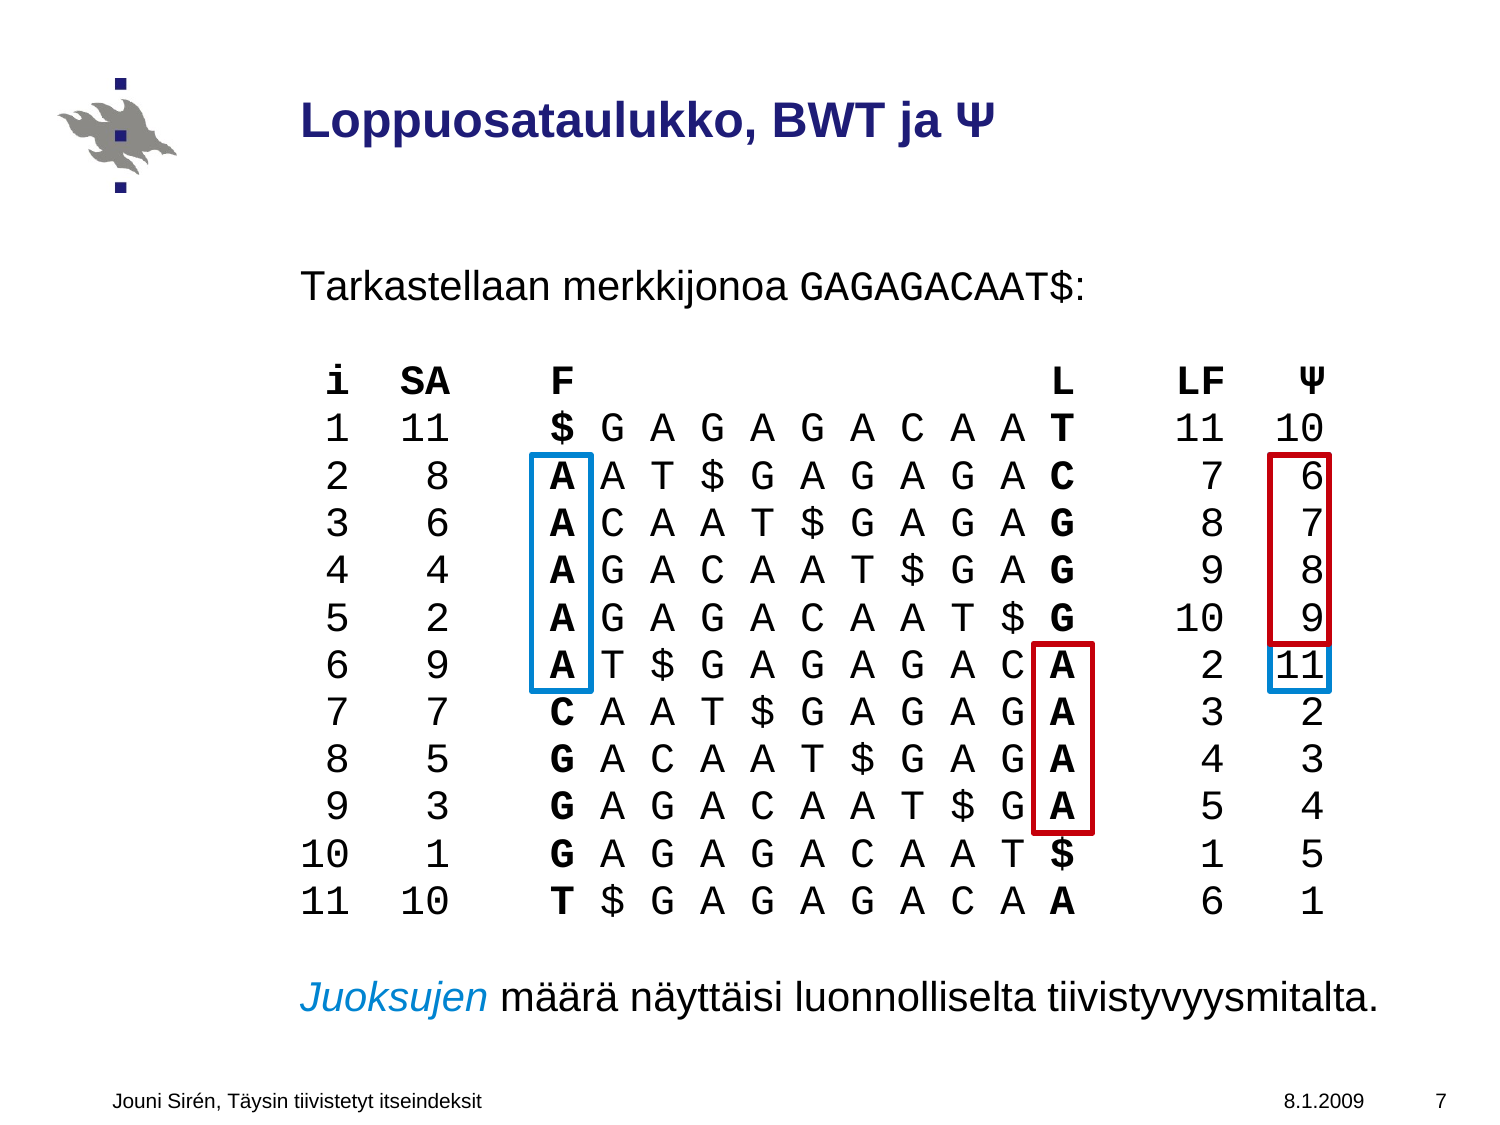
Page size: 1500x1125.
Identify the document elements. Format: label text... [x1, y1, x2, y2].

list Tarkastellaan merkkijonoa GAGAGACAAT$: i SA F L LF Ψ 1 11 $ G A G A G A C A A T 11 10 2 8 A A T $ G A G A G A C 7 6 3 6 A C A A T $ G A G A G 8 7 4 4 A G A C A A T $ G A G 9 8 5 2 A G A G A C A A T $ G 10 9 6 9 A T $ G A G A G A C A 2 11 7 7 C A A T $ G A G A G A 3 2 8 5 G A C A A T $ G A G A 4 3 9 3 G A G A C A A T $ G A 5 4 10 1 G A G A G A C A A T $ 1 5 11 10 T $ G A G A G A C A A 6 1 Juoksujen määrä näyttäisi luonnolliselta tiivistyvyysmitalta. [299, 262, 1450, 1061]
title Loppuosataulukko, BWT ja Ψ [299, 32, 1450, 201]
picture [57, 78, 177, 193]
